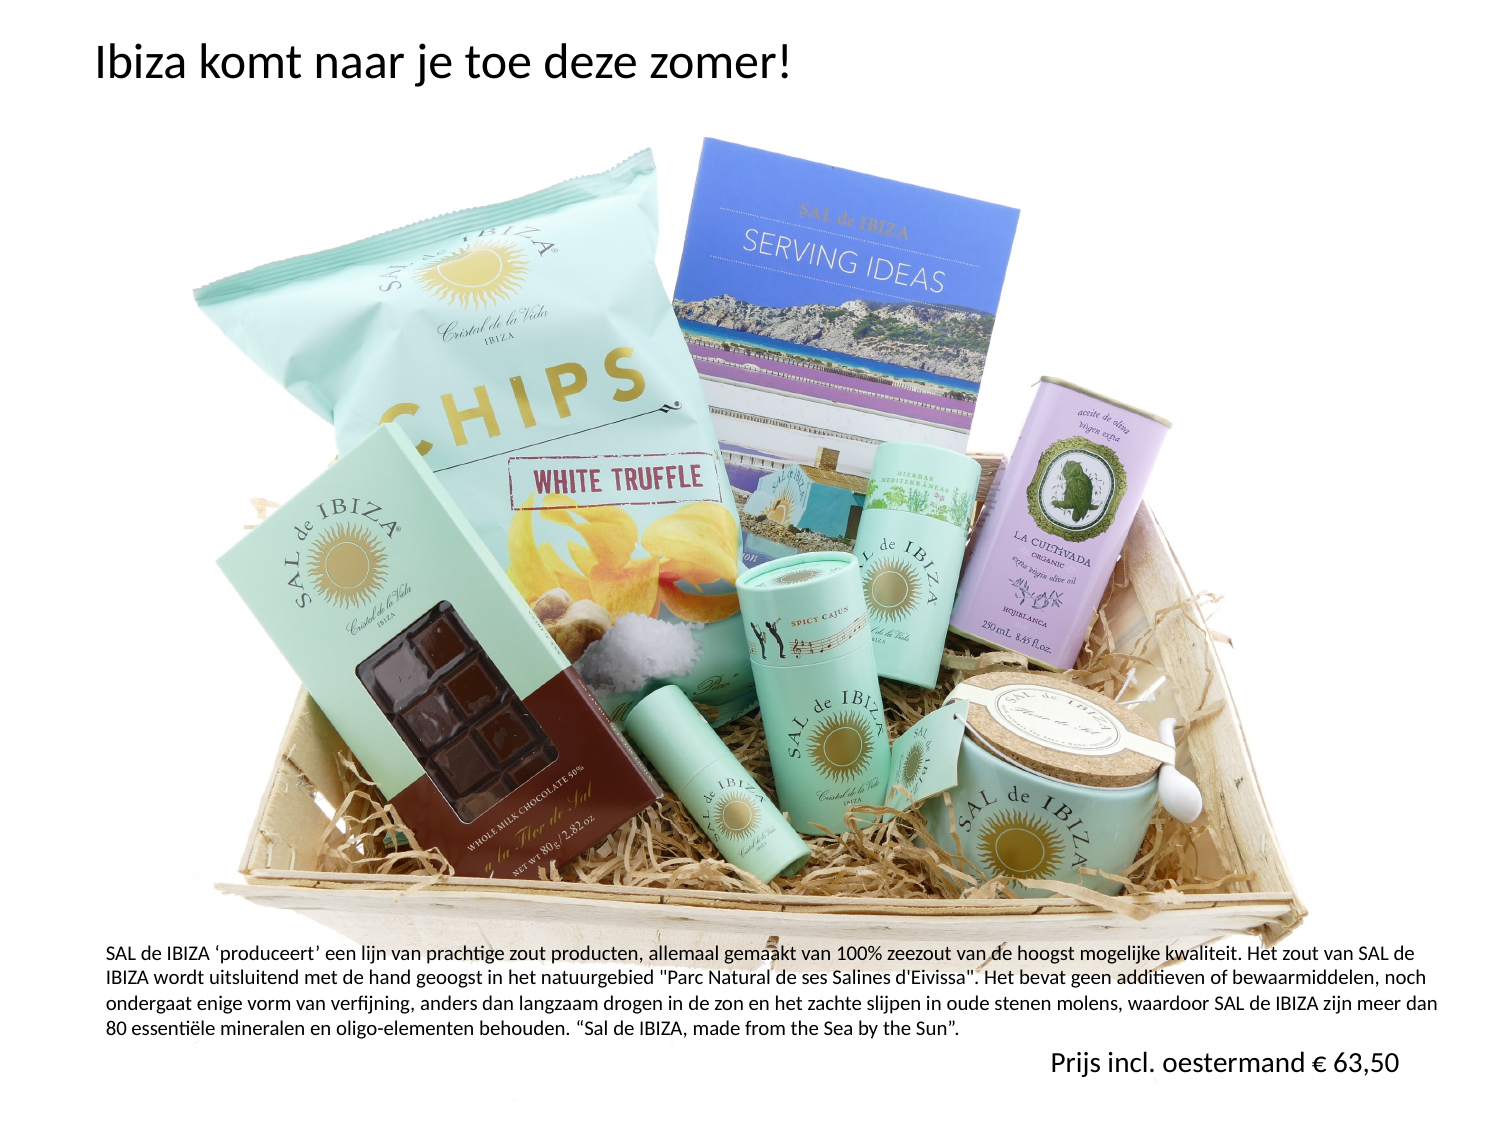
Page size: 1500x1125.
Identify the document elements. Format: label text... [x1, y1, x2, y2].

picture [187, 0, 1313, 931]
text_box Prijs incl. oestermand € 63,50 [1035, 1047, 1422, 1086]
text_box Ibiza komt naar je toe deze zomer! [79, 21, 809, 97]
picture [187, 1047, 1313, 1125]
text_box SAL de IBIZA ‘produceert’ een lijn van prachtige zout producten, allemaal gemaakt van 100% zeezout van de hoogst mogelijke kwaliteit. Het zout van SAL de IBIZA wordt uitsluitend met de hand geoogst in het natuurgebied "Parc Natural de ses Salines d'Eivissa". Het bevat geen additieven of bewaarmiddelen, noch ondergaat enige vorm van verfijning, anders dan langzaam drogen in de zon en het zachte slijpen in oude stenen molens, waardoor SAL de IBIZA zijn meer dan 80 essentiële mineralen en oligo-elementen behouden. “Sal de IBIZA, made from the Sea by the Sun”. [91, 931, 1469, 1047]
